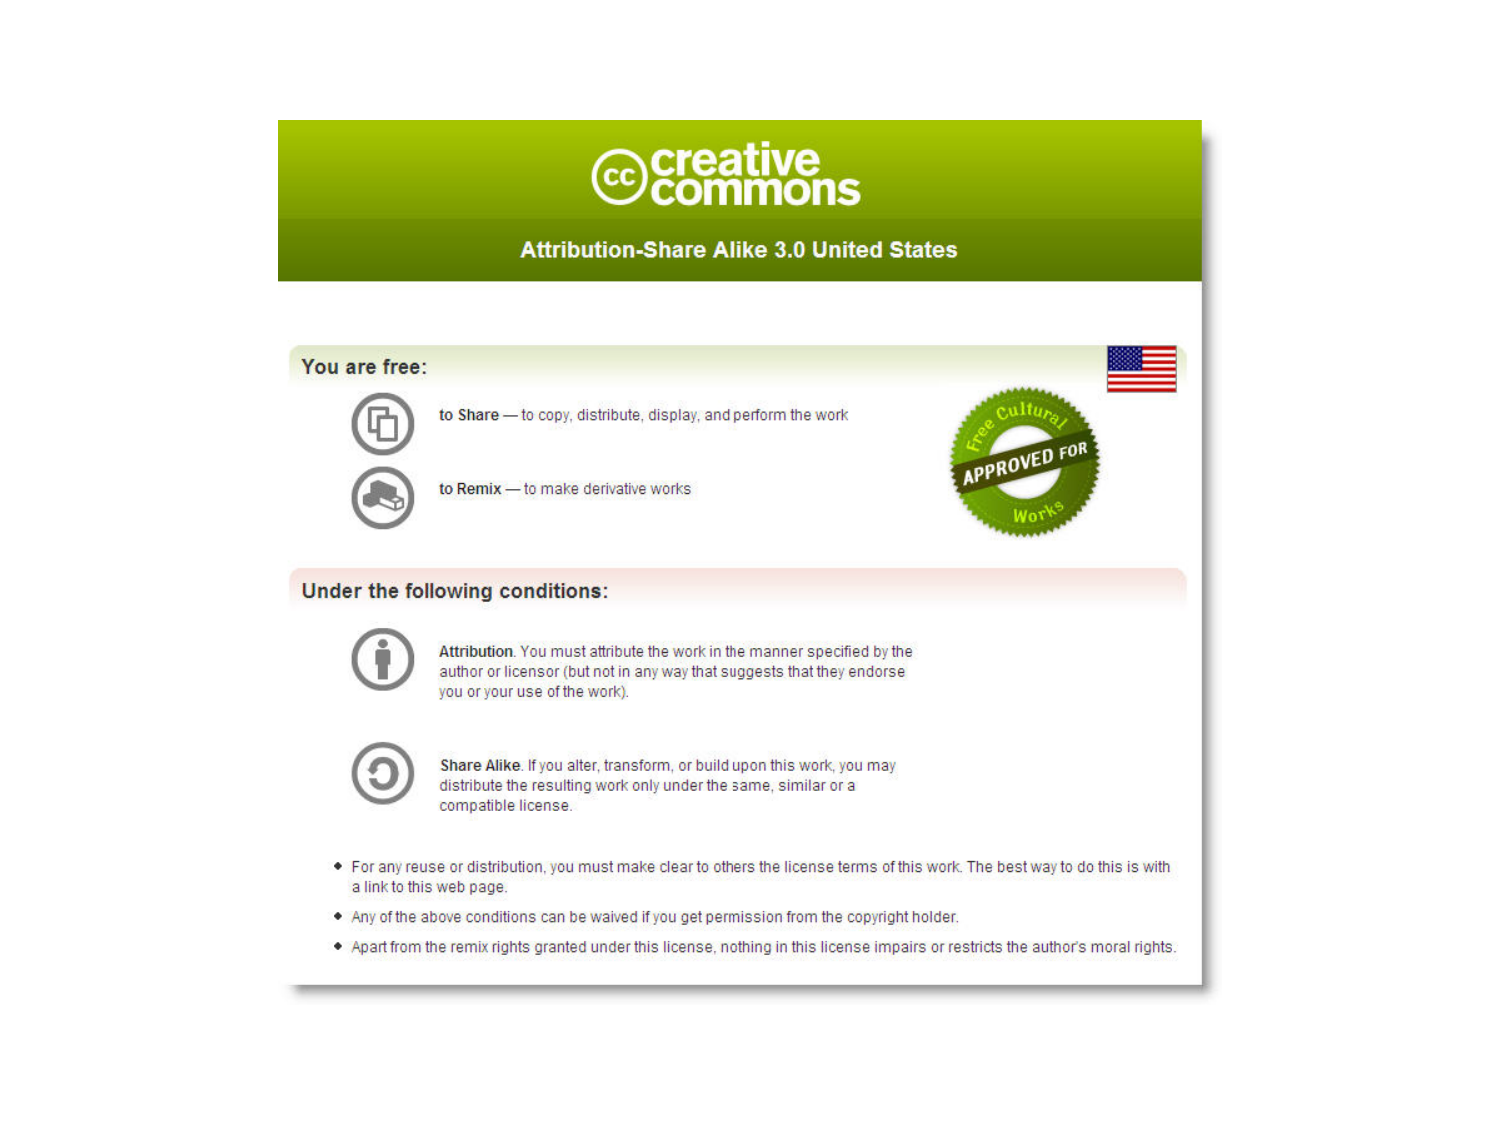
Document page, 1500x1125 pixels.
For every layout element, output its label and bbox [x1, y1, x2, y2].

picture [278, 120, 1222, 1005]
